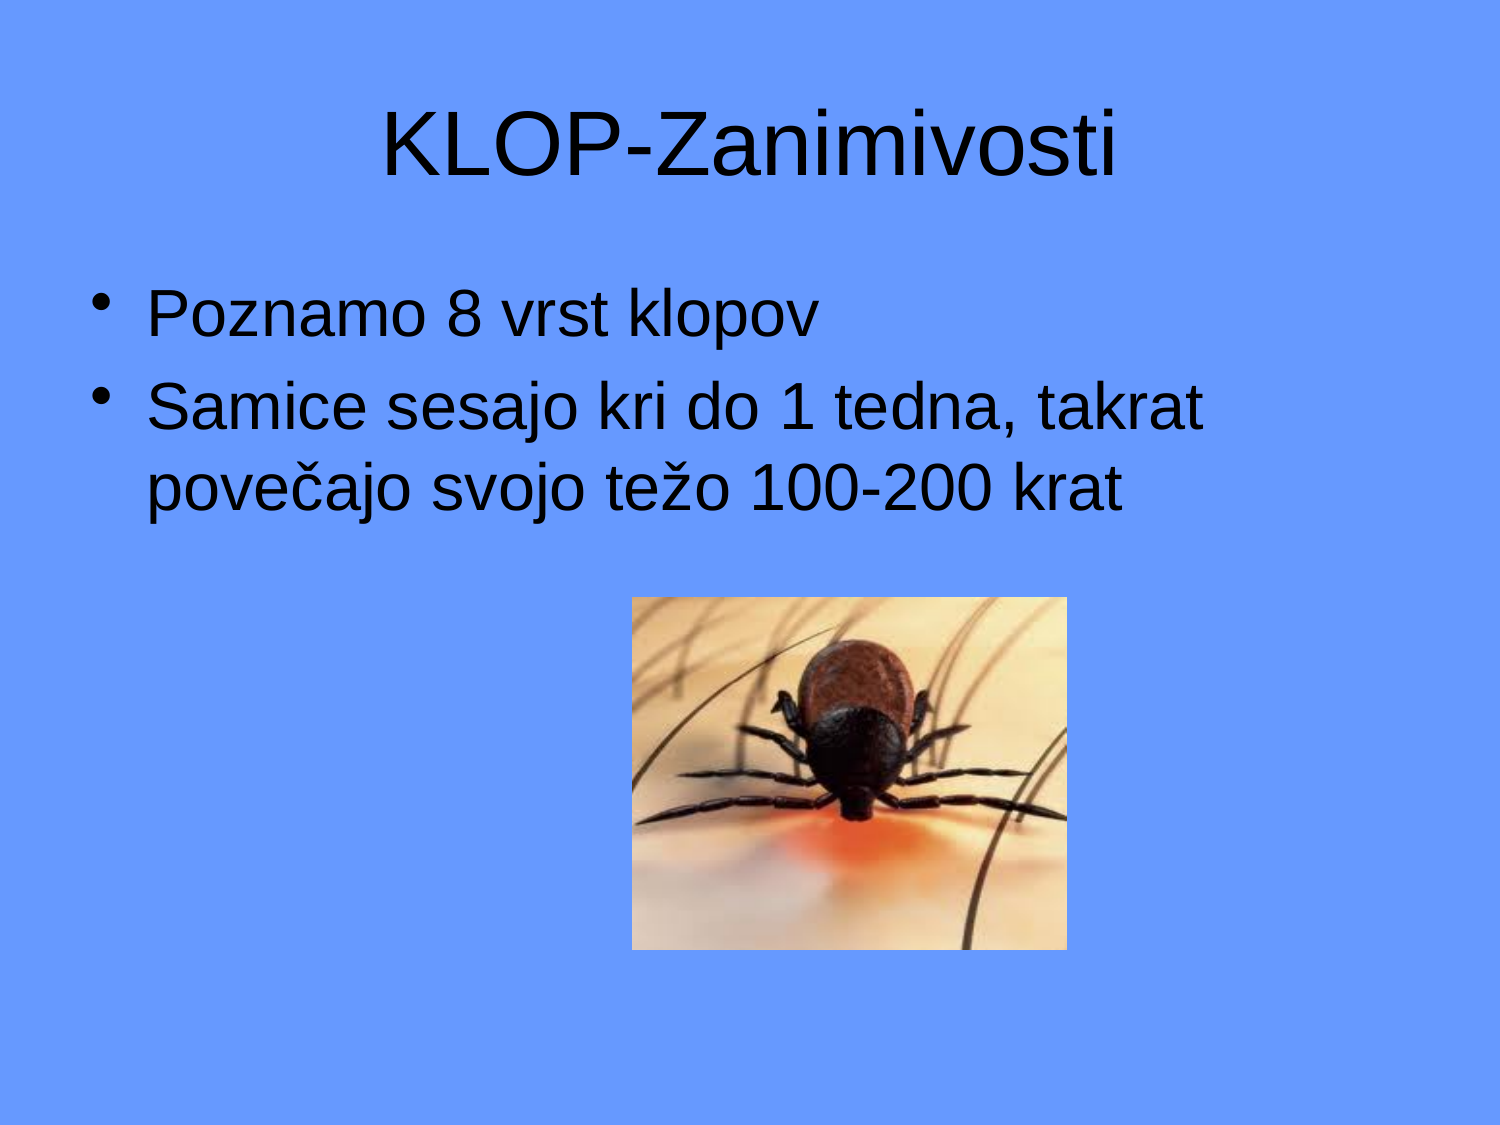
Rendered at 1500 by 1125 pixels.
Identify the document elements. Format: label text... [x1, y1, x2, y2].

picture [632, 597, 1067, 950]
list Poznamo 8 vrst klopov Samice sesajo kri do 1 tedna, takrat povečajo svojo težo 100-200 krat [75, 262, 1425, 1005]
title KLOP-Zanimivosti [75, 45, 1425, 233]
